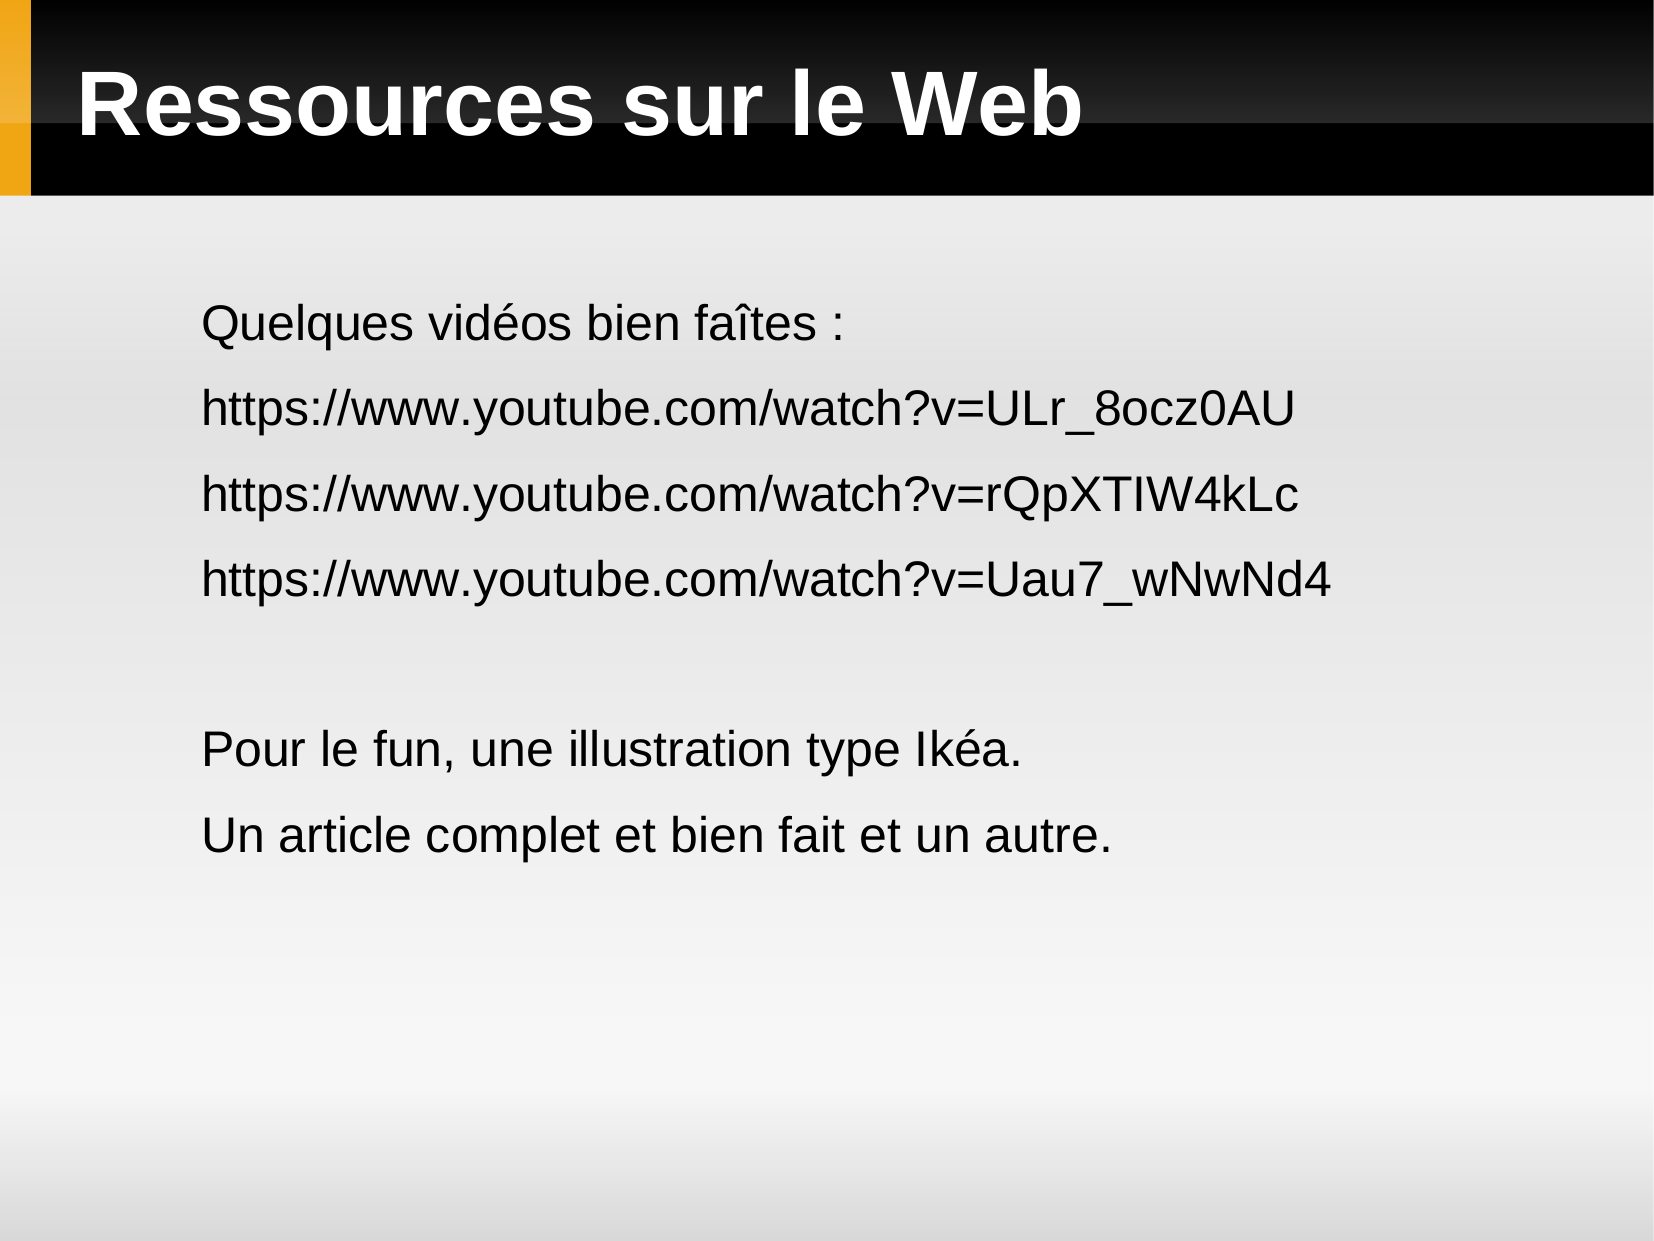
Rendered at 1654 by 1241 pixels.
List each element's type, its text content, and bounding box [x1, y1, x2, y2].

picture [0, 0, 1654, 1241]
title Ressources sur le Web [76, 0, 1565, 208]
list Quelques vidéos bien faîtes : https://www.youtube.com/watch?v=ULr_8ocz0AU https://www.youtube.com/watch?v=rQpXTIW4kLc https://www.youtube.com/watch?v=Uau7_wNwNd4 Pour le fun, une illustration type Ikéa. Un article complet et bien fait et un autre. [88, 295, 1577, 1119]
